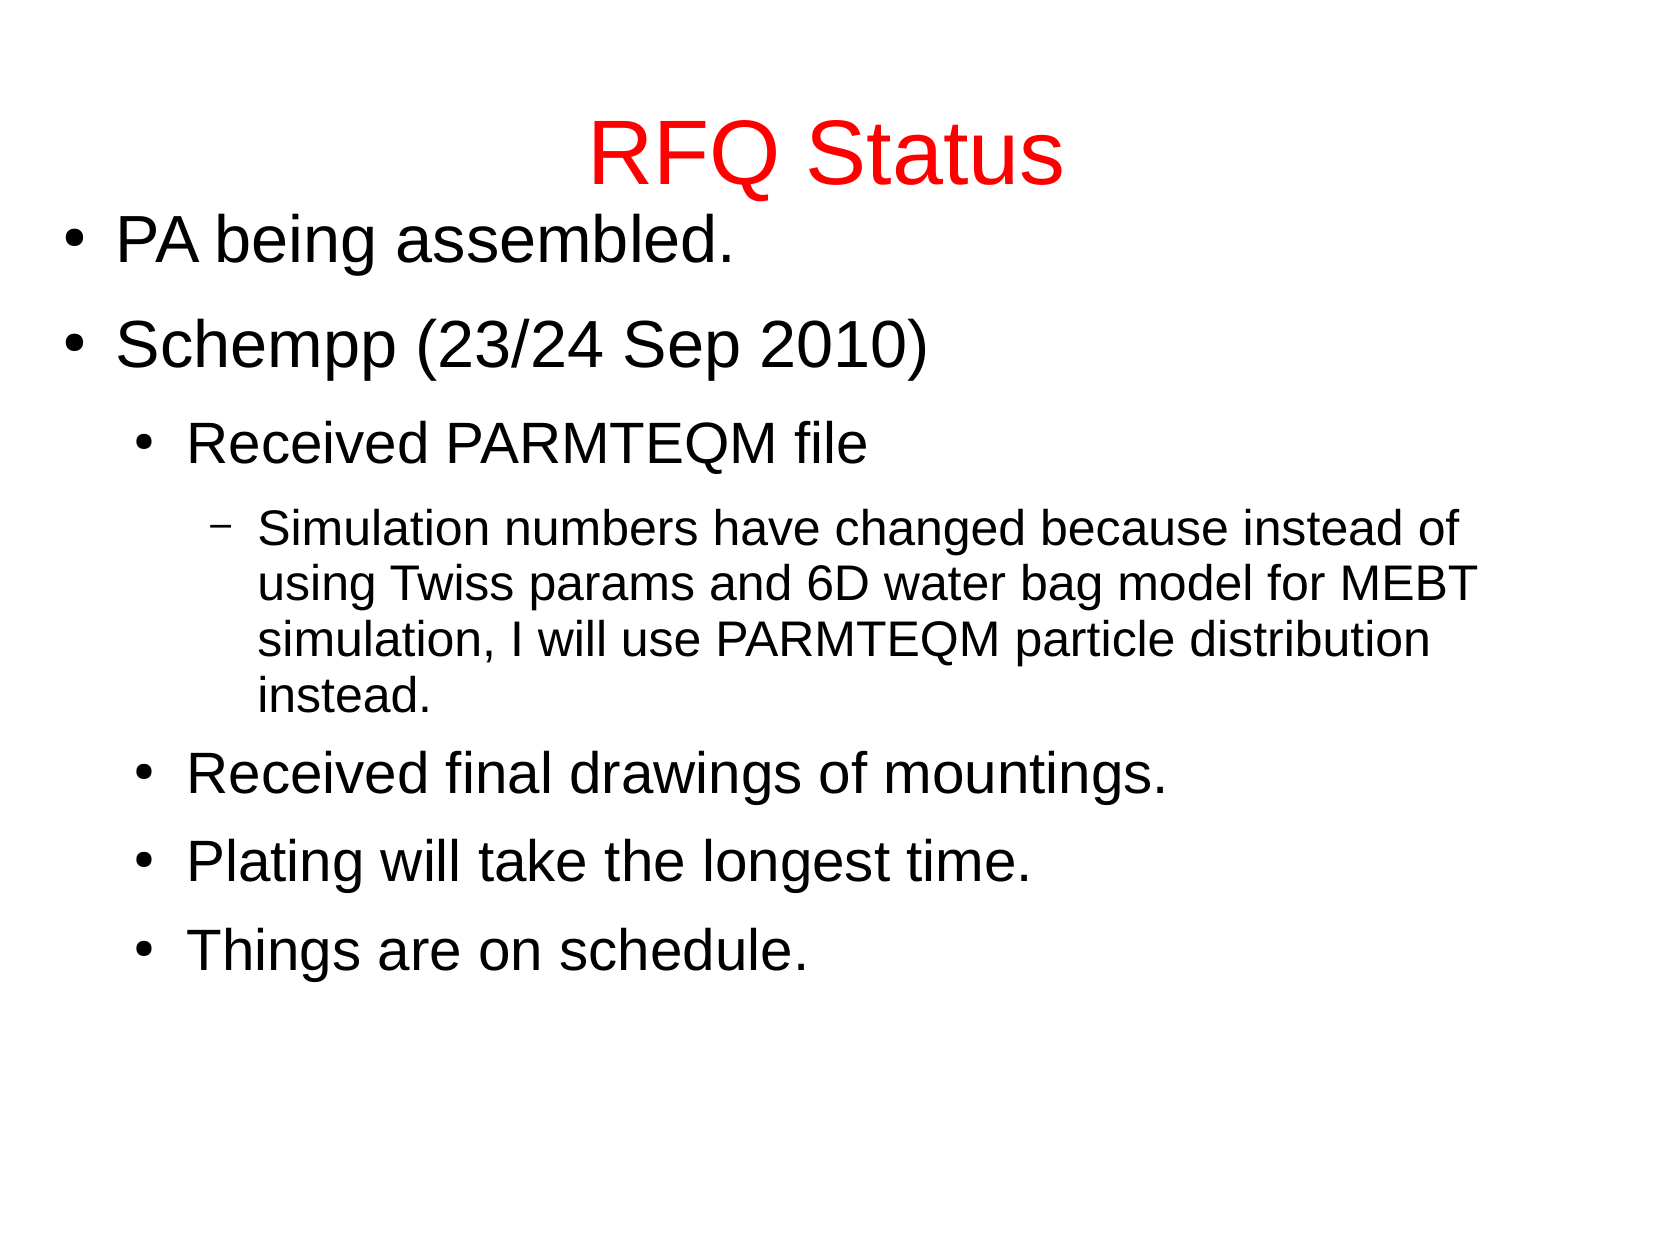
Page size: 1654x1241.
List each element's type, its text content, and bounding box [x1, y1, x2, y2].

list PA being assembled. Schempp (23/24 Sep 2010) Received PARMTEQM file Simulation numbers have changed because instead of using Twiss params and 6D water bag model for MEBT simulation, I will use PARMTEQM particle distribution instead. Received final drawings of mountings. Plating will take the longest time. Things are on schedule. [45, 202, 1534, 1241]
title RFQ Status [82, 49, 1571, 257]
